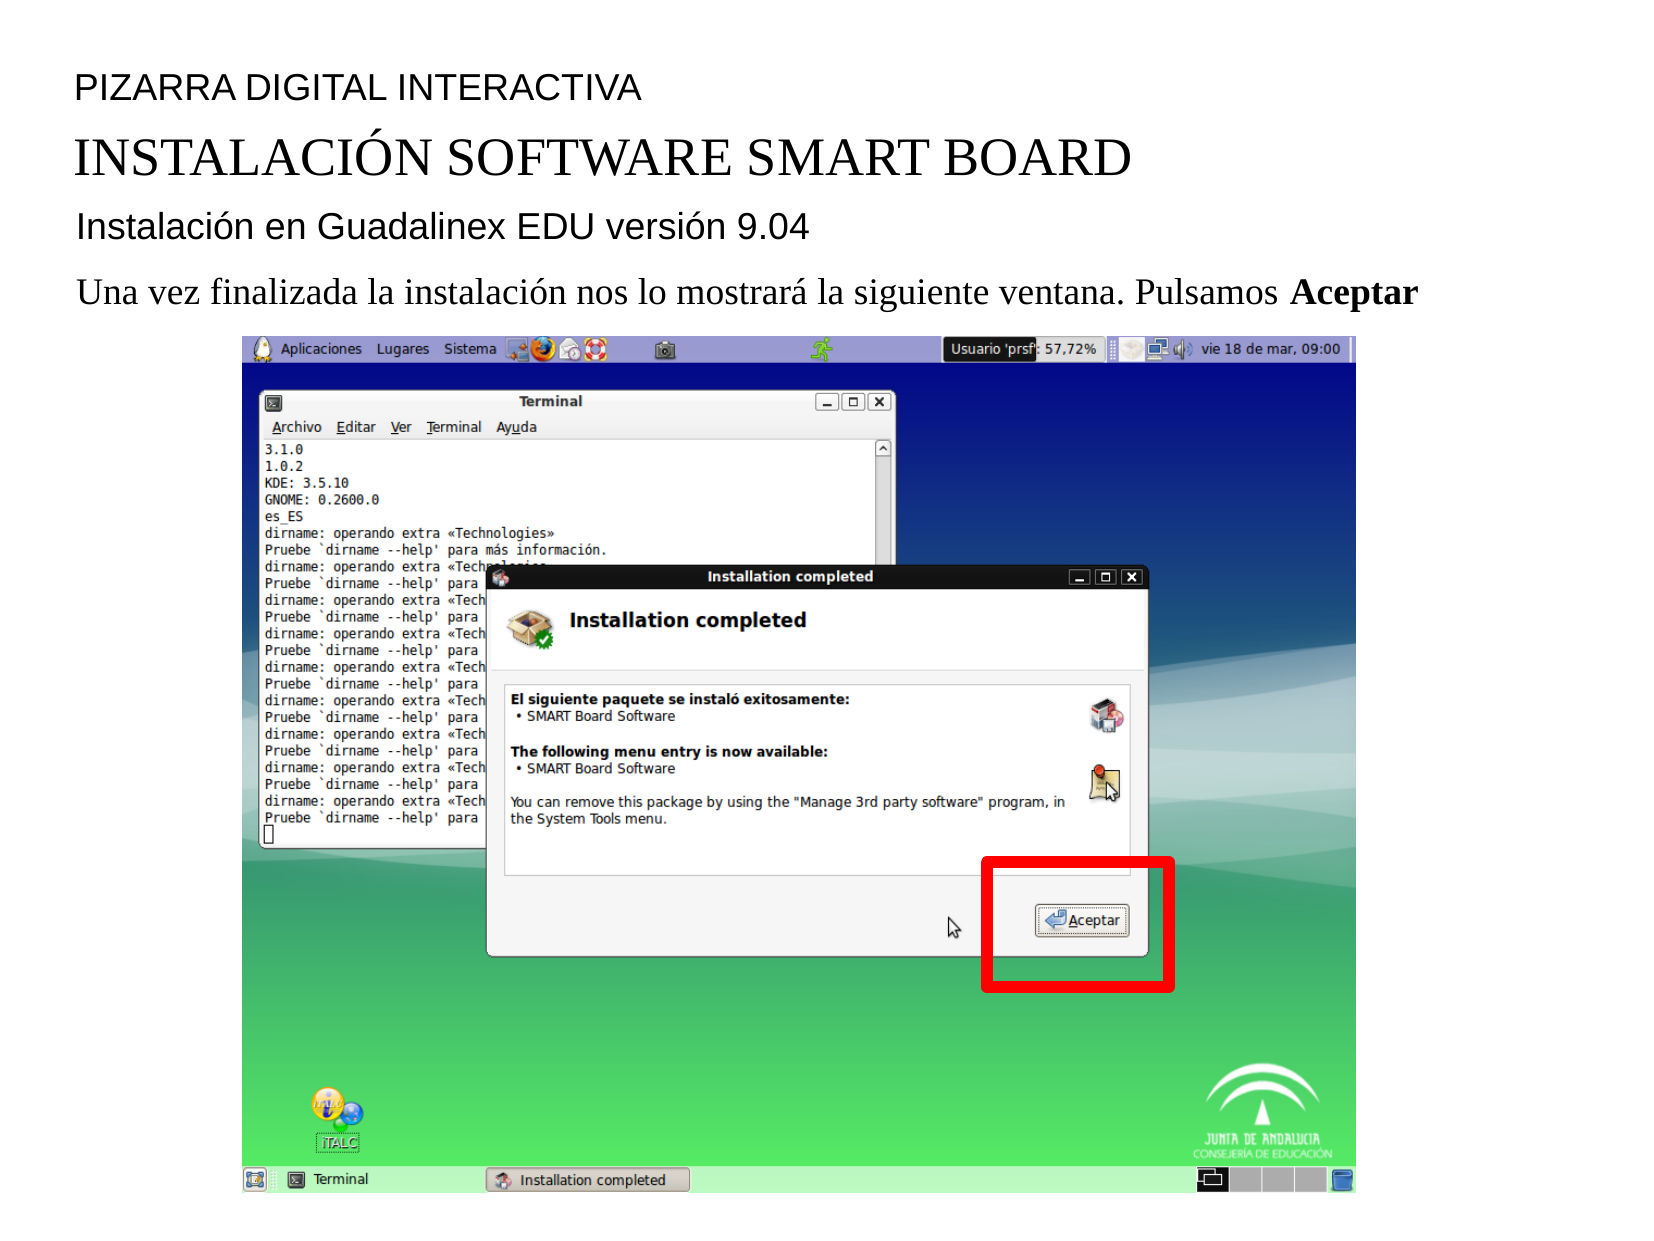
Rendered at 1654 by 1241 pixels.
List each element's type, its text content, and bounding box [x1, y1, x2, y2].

picture [242, 336, 1356, 1193]
text_box Instalación en Guadalinex EDU versión 9.04 [61, 197, 1516, 255]
text_box PIZARRA DIGITAL INTERACTIVA [59, 59, 1566, 116]
text_box Una vez finalizada la instalación nos lo mostrará la siguiente ventana. Pulsamos Aceptar [61, 263, 1614, 320]
text_box INSTALACIÓN SOFTWARE SMART BOARD [58, 119, 1576, 195]
